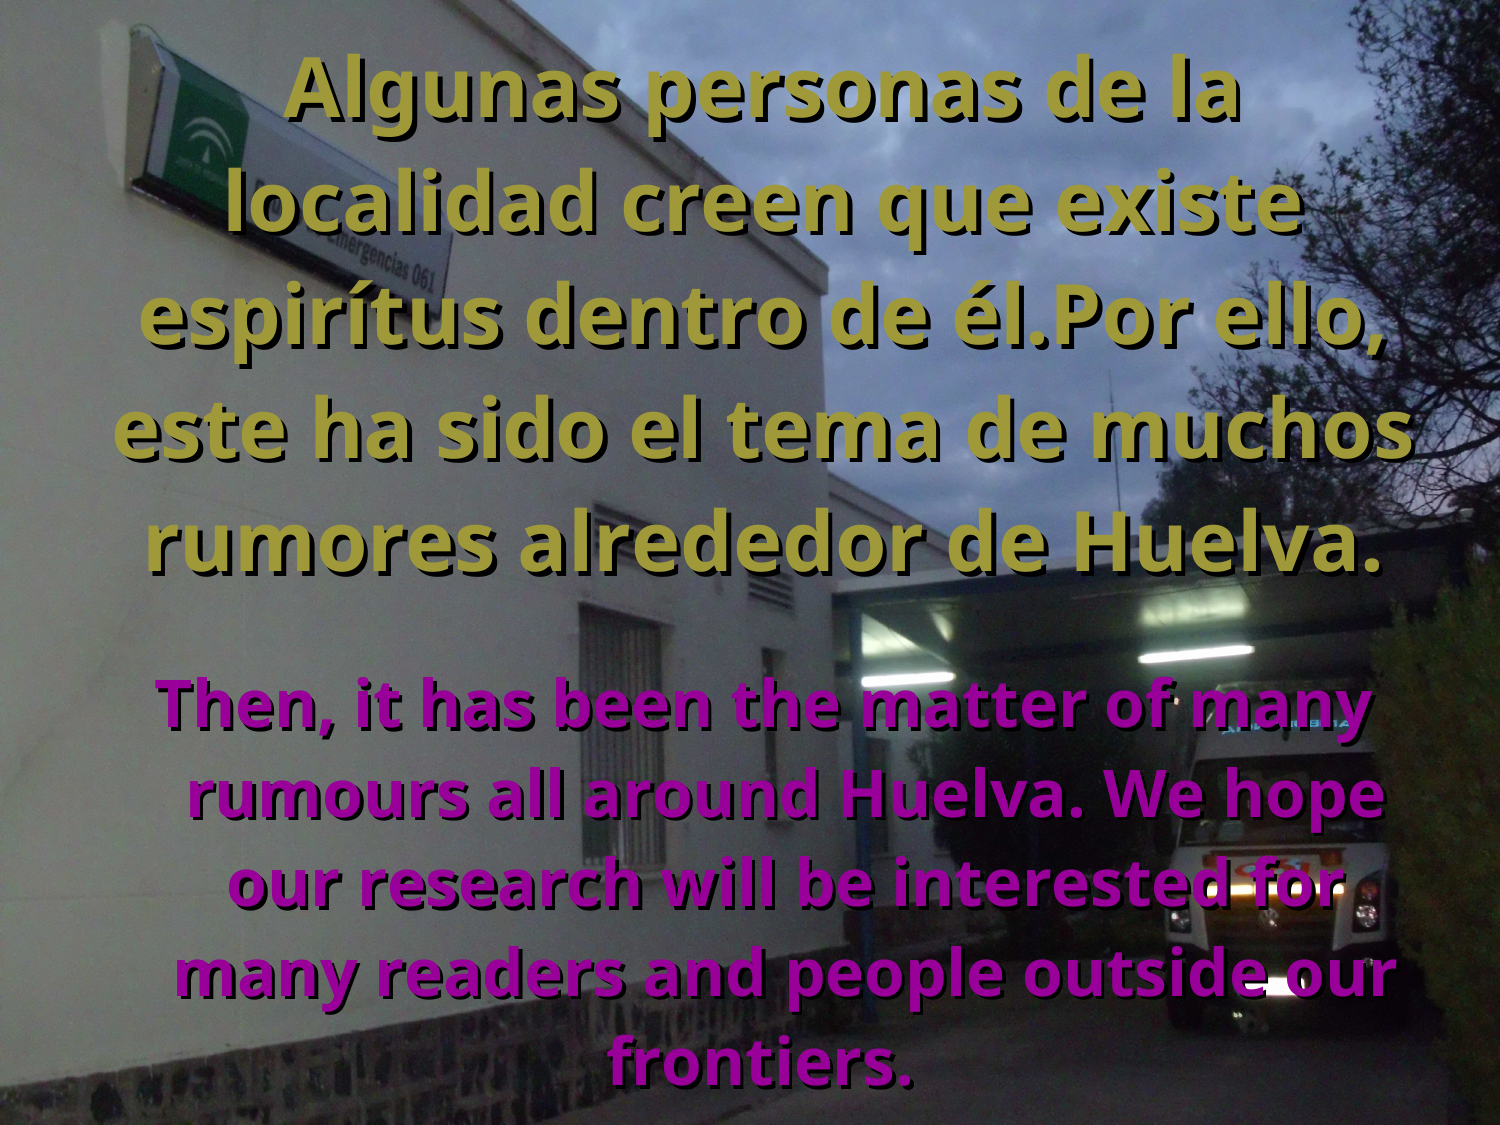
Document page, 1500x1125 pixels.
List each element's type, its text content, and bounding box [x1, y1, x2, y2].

title Algunas personas de la localidad creen que existe espirítus dentro de él.Por ello, este ha sido el tema de muchos rumores alrededor de Huelva. [88, 13, 1439, 612]
list Then, it has been the matter of many rumours all around Huelva. We hope our research will be interested for many readers and people outside our frontiers. [88, 649, 1439, 1117]
picture [0, 0, 1500, 1125]
